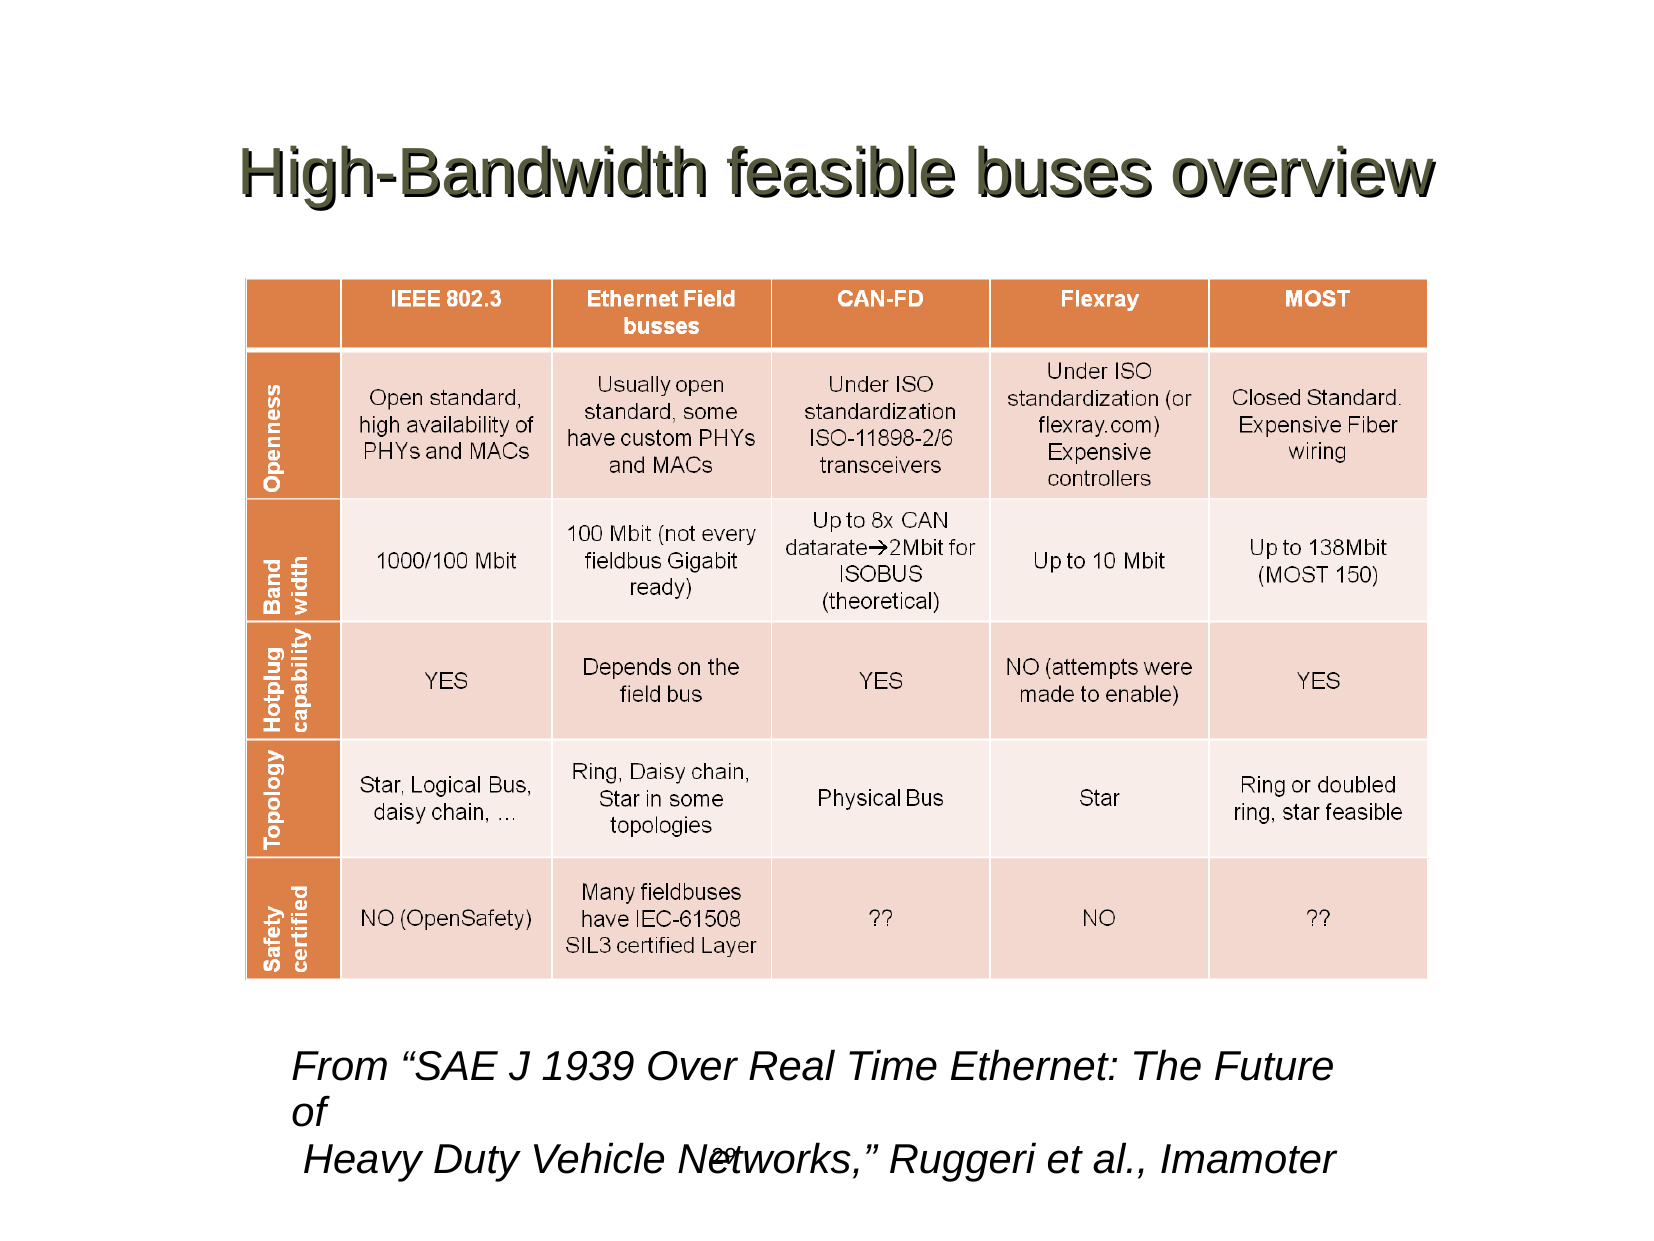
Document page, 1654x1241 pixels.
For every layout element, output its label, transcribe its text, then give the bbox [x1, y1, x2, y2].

text_box <number> [947, 1153, 959, 1170]
text_box [236, 270, 1437, 989]
text_box From “SAE J 1939 Over Real Time Ethernet: The Future of Heavy Duty Vehicle Networks,” Ruggeri et al., Imamoter [276, 1035, 1396, 1143]
text_box <number> [970, 1153, 982, 1170]
title High-Bandwidth feasible buses overview [161, 120, 1512, 224]
text_box <number> [661, 1143, 1012, 1178]
